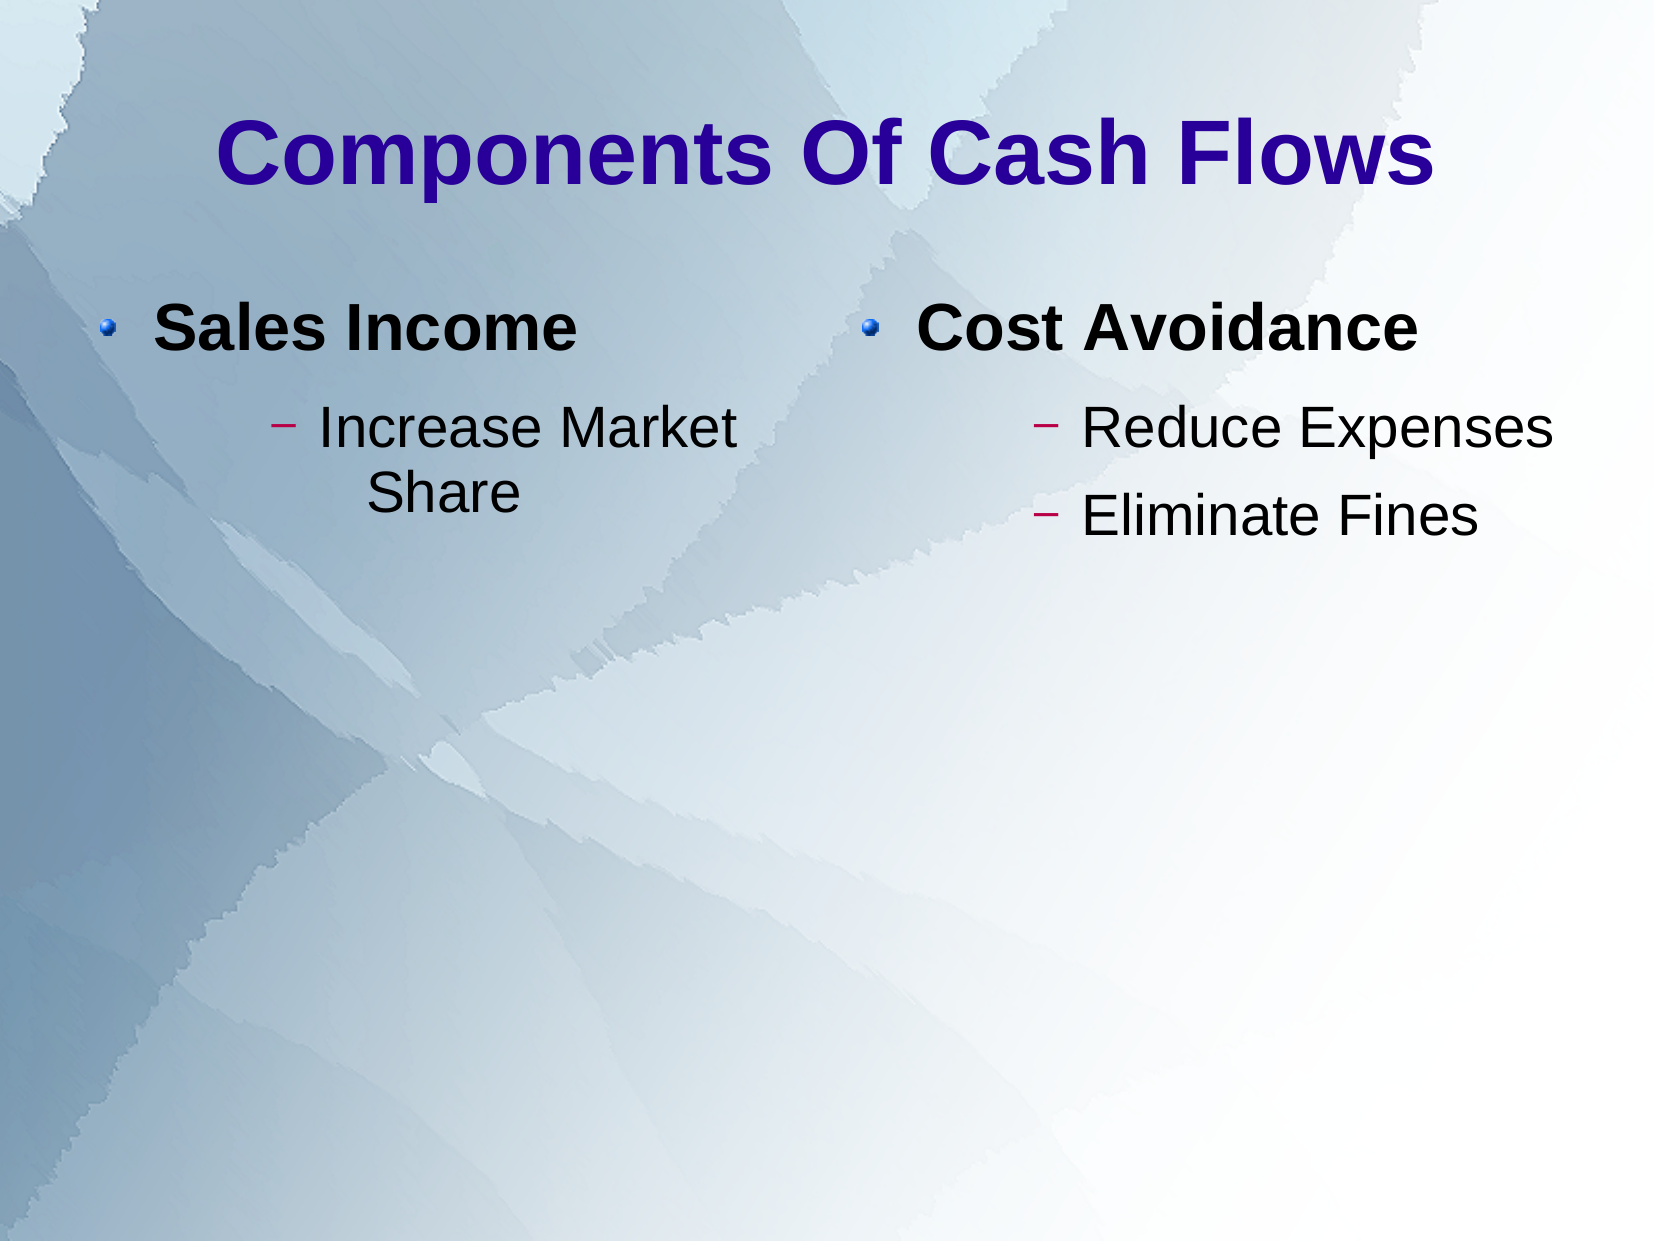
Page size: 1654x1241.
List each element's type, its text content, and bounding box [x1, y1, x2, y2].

list Cost Avoidance Reduce Expenses Eliminate Fines [845, 290, 1572, 1094]
title Components Of Cash Flows [82, 56, 1571, 250]
list Sales Income Increase Market Share [82, 290, 809, 1094]
picture [0, 0, 1654, 1241]
